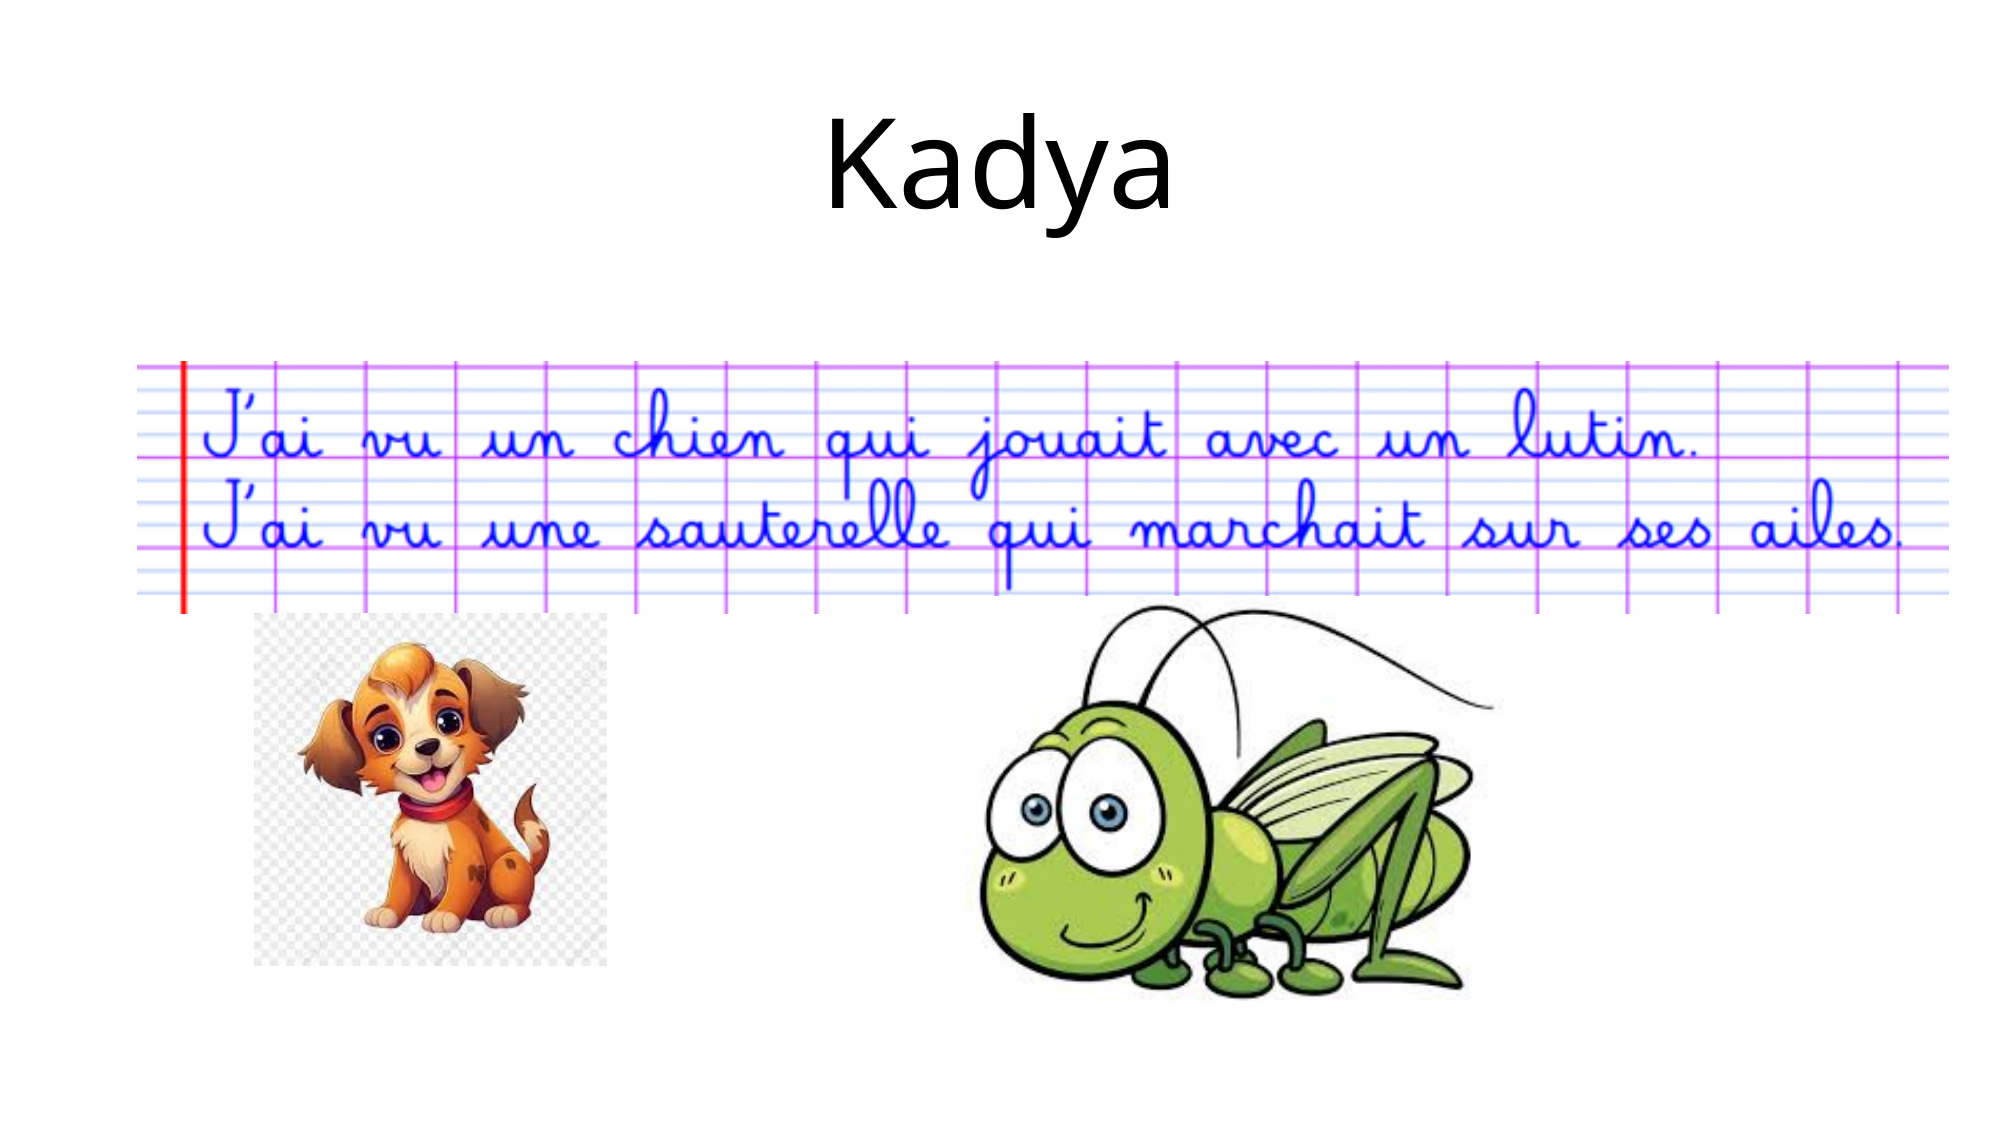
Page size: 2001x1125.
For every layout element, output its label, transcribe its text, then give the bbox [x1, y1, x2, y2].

picture [137, 361, 1949, 1005]
title Kadya [137, 59, 1863, 278]
